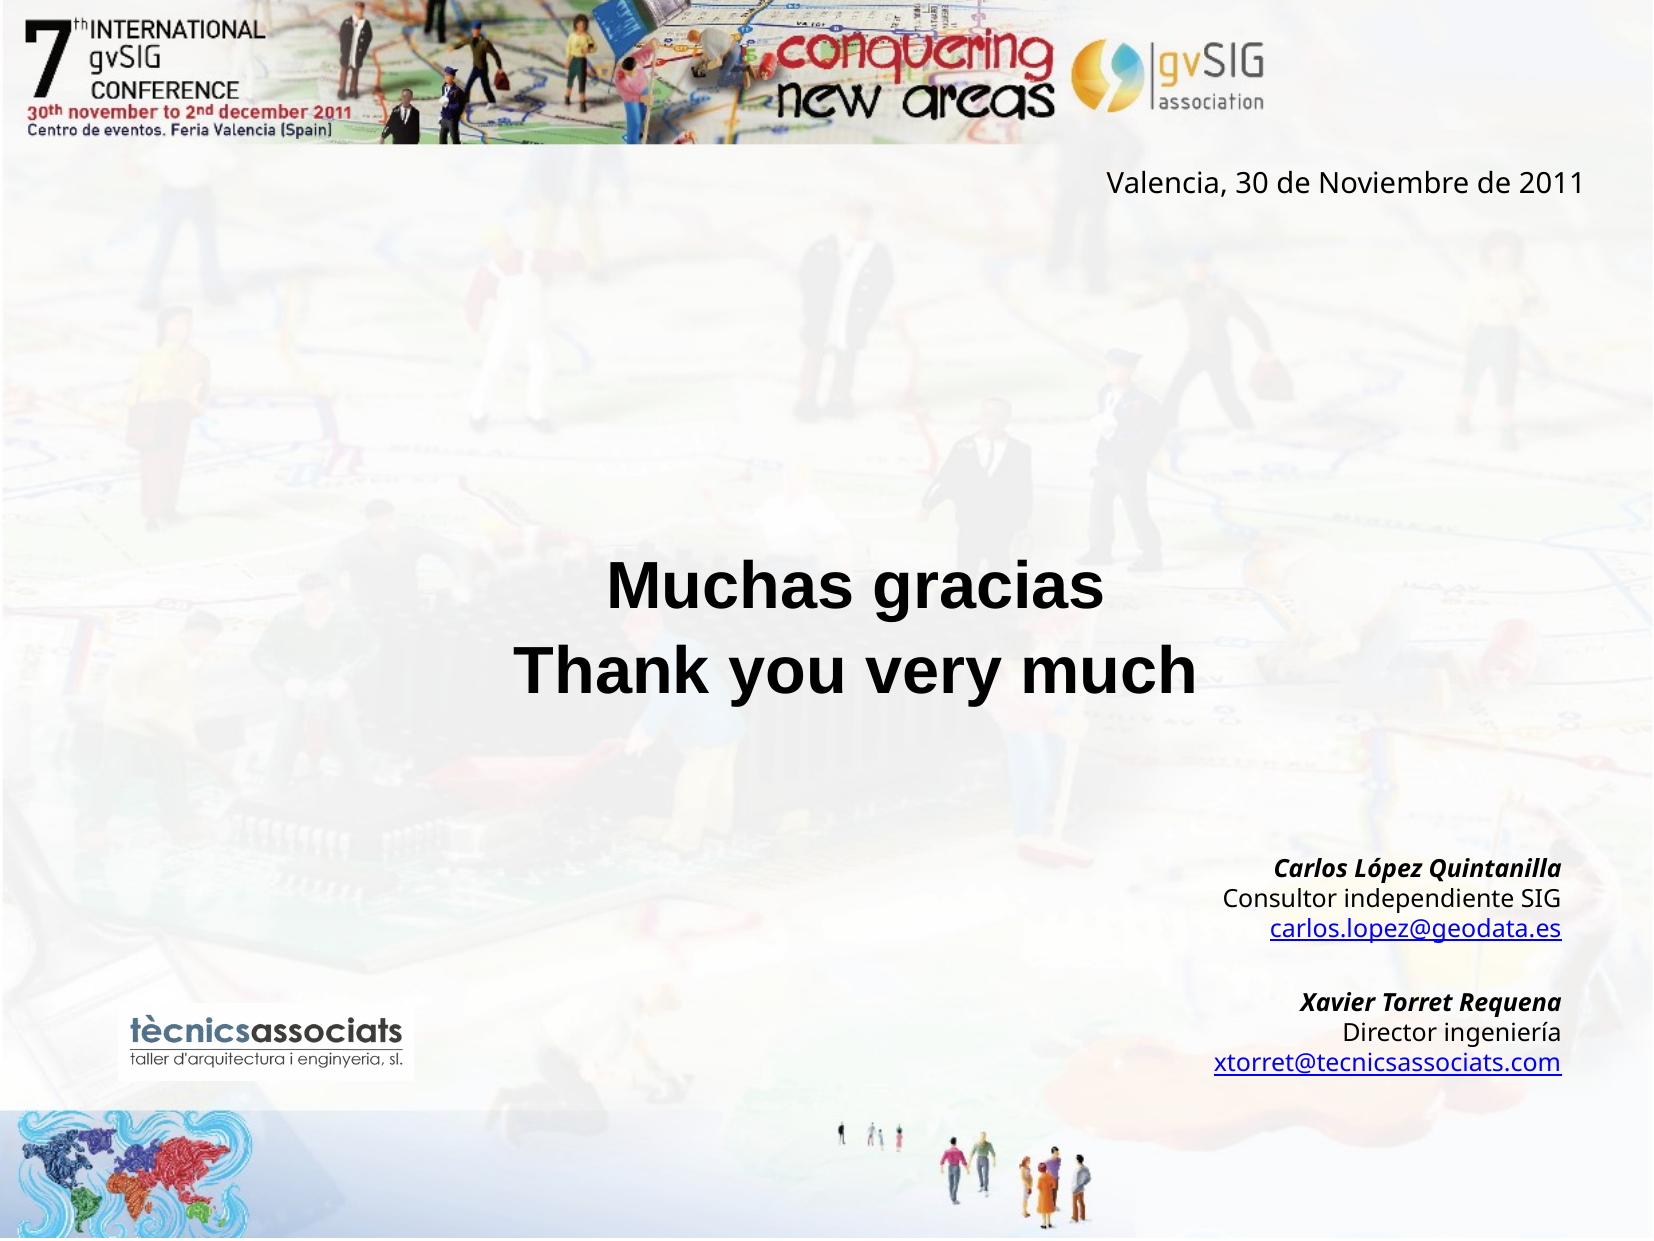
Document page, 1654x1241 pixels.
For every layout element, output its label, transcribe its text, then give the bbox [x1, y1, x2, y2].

title Valencia, 30 de Noviembre de 2011 [1051, 156, 1642, 207]
subtitle Muchas gracias Thank you very much [472, 547, 1241, 708]
text_box Carlos López Quintanilla Consultor independiente SIG carlos.lopez@geodata.es Xavier Torret Requena Director ingeniería xtorret@tecnicsassociats.com [1080, 844, 1577, 1111]
picture [0, 0, 1653, 1238]
